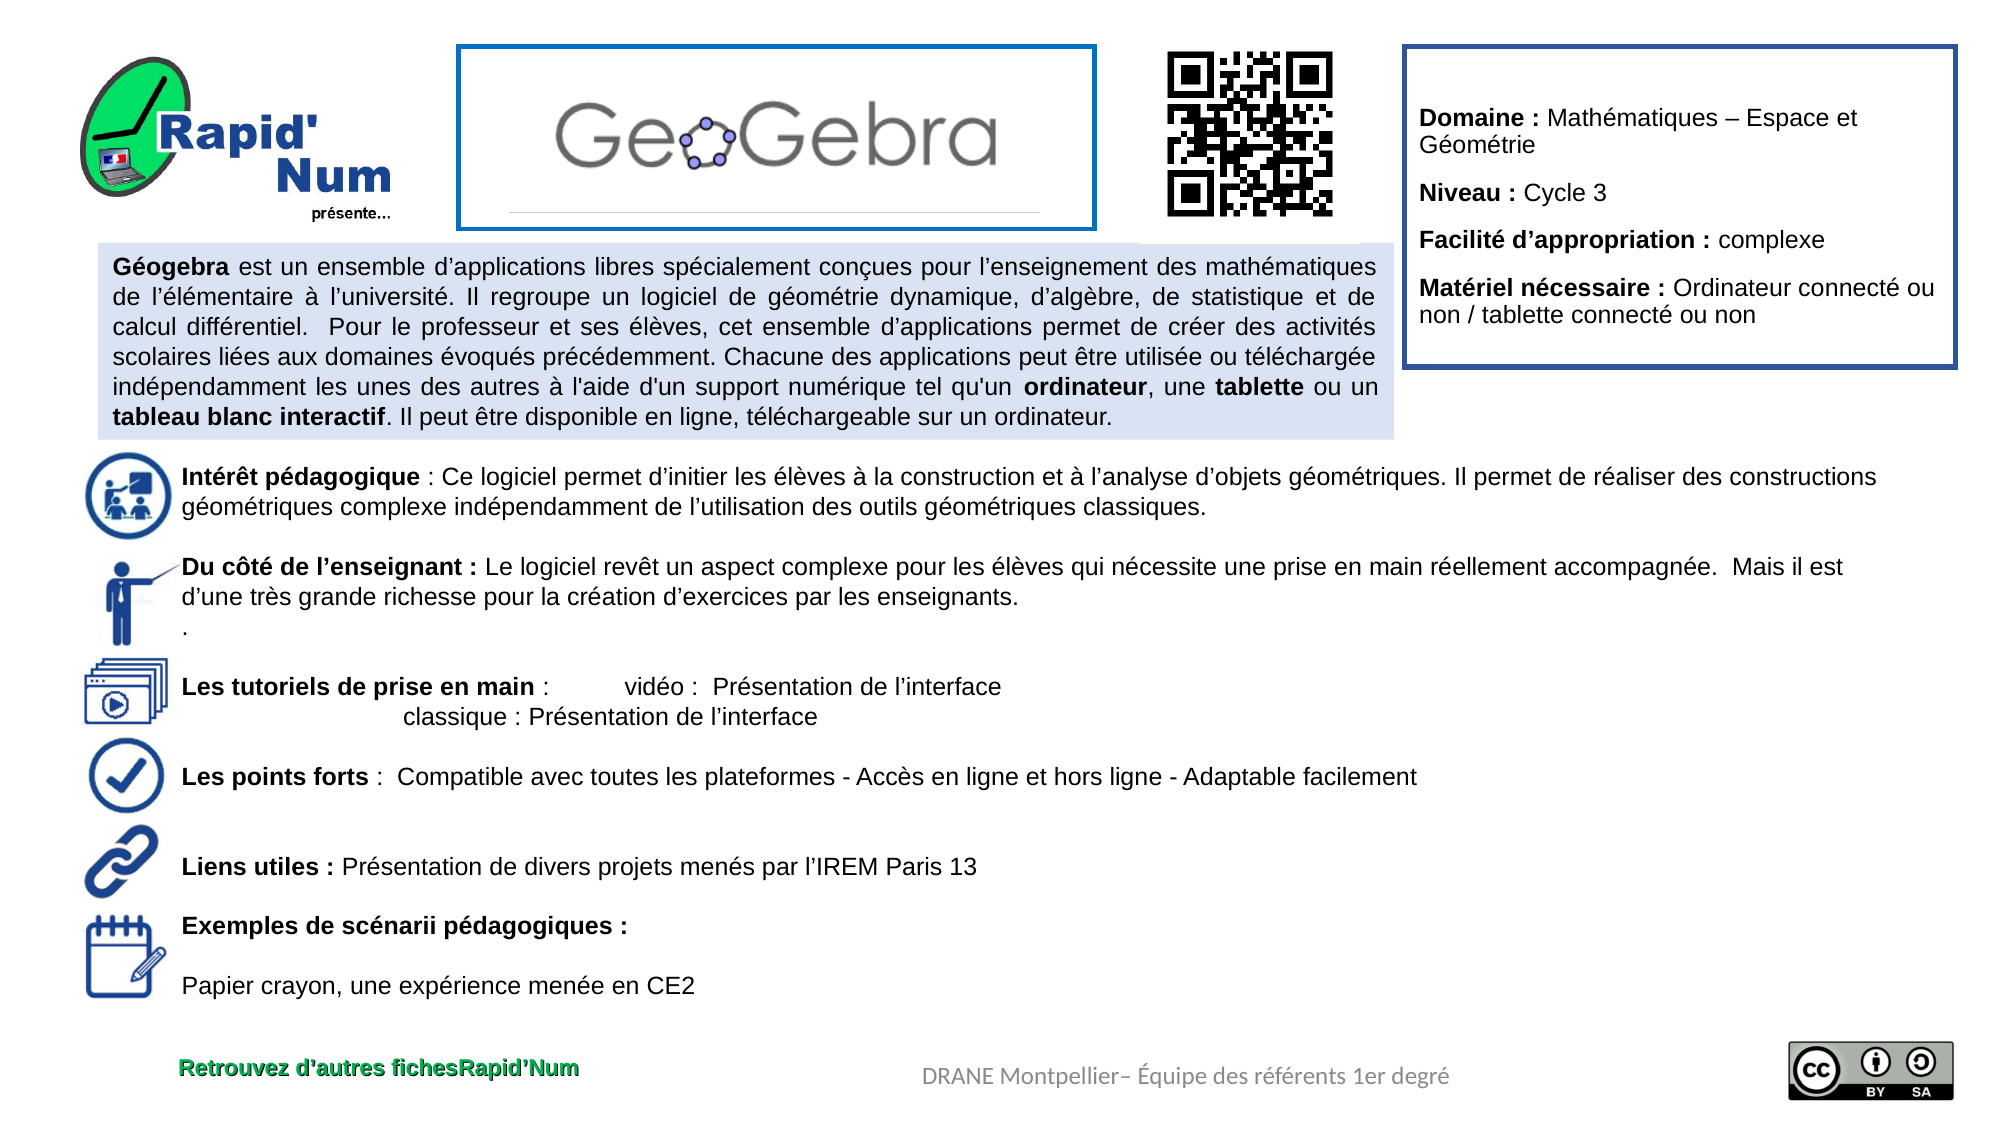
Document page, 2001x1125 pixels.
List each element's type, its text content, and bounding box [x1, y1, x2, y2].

text_box DRANE Montpellier– Équipe des référents 1er degré [622, 1044, 1751, 1105]
picture [83, 450, 174, 542]
picture [79, 819, 164, 904]
picture [1781, 1037, 1956, 1105]
picture [1140, 24, 1360, 244]
text_box Intérêt pédagogique : Ce logiciel permet d’initier les élèves à la construction et à l’analyse d’objets géométriques. Il permet de réaliser des constructions géométriques complexe indépendamment de l’utilisation des outils géométriques classiques. Du côté de l’enseignant : Le logiciel revêt un aspect complexe pour les élèves qui nécessite une prise en main réellement accompagnée. Mais il est d’une très grande richesse pour la création d’exercices par les enseignants. . Les tutoriels de prise en main : vidéo : Présentation de l’interface classique : Présentation de l’interface Les points forts : Compatible avec toutes les plateformes - Accès en ligne et hors ligne - Adaptable facilement Liens utiles : Présentation de divers projets menés par l’IREM Paris 13 Exemples de scénarii pédagogiques : Papier crayon, une expérience menée en CE2 [166, 453, 1916, 1044]
text_box Retrouvez d’autres fichesRapid’Num [163, 1045, 622, 1089]
subtitle Domaine : Mathématiques – Espace et Géométrie Niveau : Cycle 3 Facilité d’appropriation : complexe Matériel nécessaire : Ordinateur connecté ou non / tablette connecté ou non [1404, 46, 1956, 367]
text_box Géogebra est un ensemble d’applications libres spécialement conçues pour l’enseignement des mathématiques de l’élémentaire à l’université. Il regroupe un logiciel de géométrie dynamique, d’algèbre, de statistique et de calcul différentiel. Pour le professeur et ses élèves, cet ensemble d’applications permet de créer des activités scolaires liées aux domaines évoqués précédemment. Chacune des applications peut être utilisée ou téléchargée indépendamment les unes des autres à l'aide d'un support numérique tel qu'un ordinateur, une tablette ou un tableau blanc interactif. Il peut être disponible en ligne, téléchargeable sur un ordinateur. [97, 242, 1394, 440]
picture [64, 45, 411, 232]
picture [77, 558, 182, 818]
picture [509, 65, 1041, 213]
picture [78, 911, 171, 1003]
